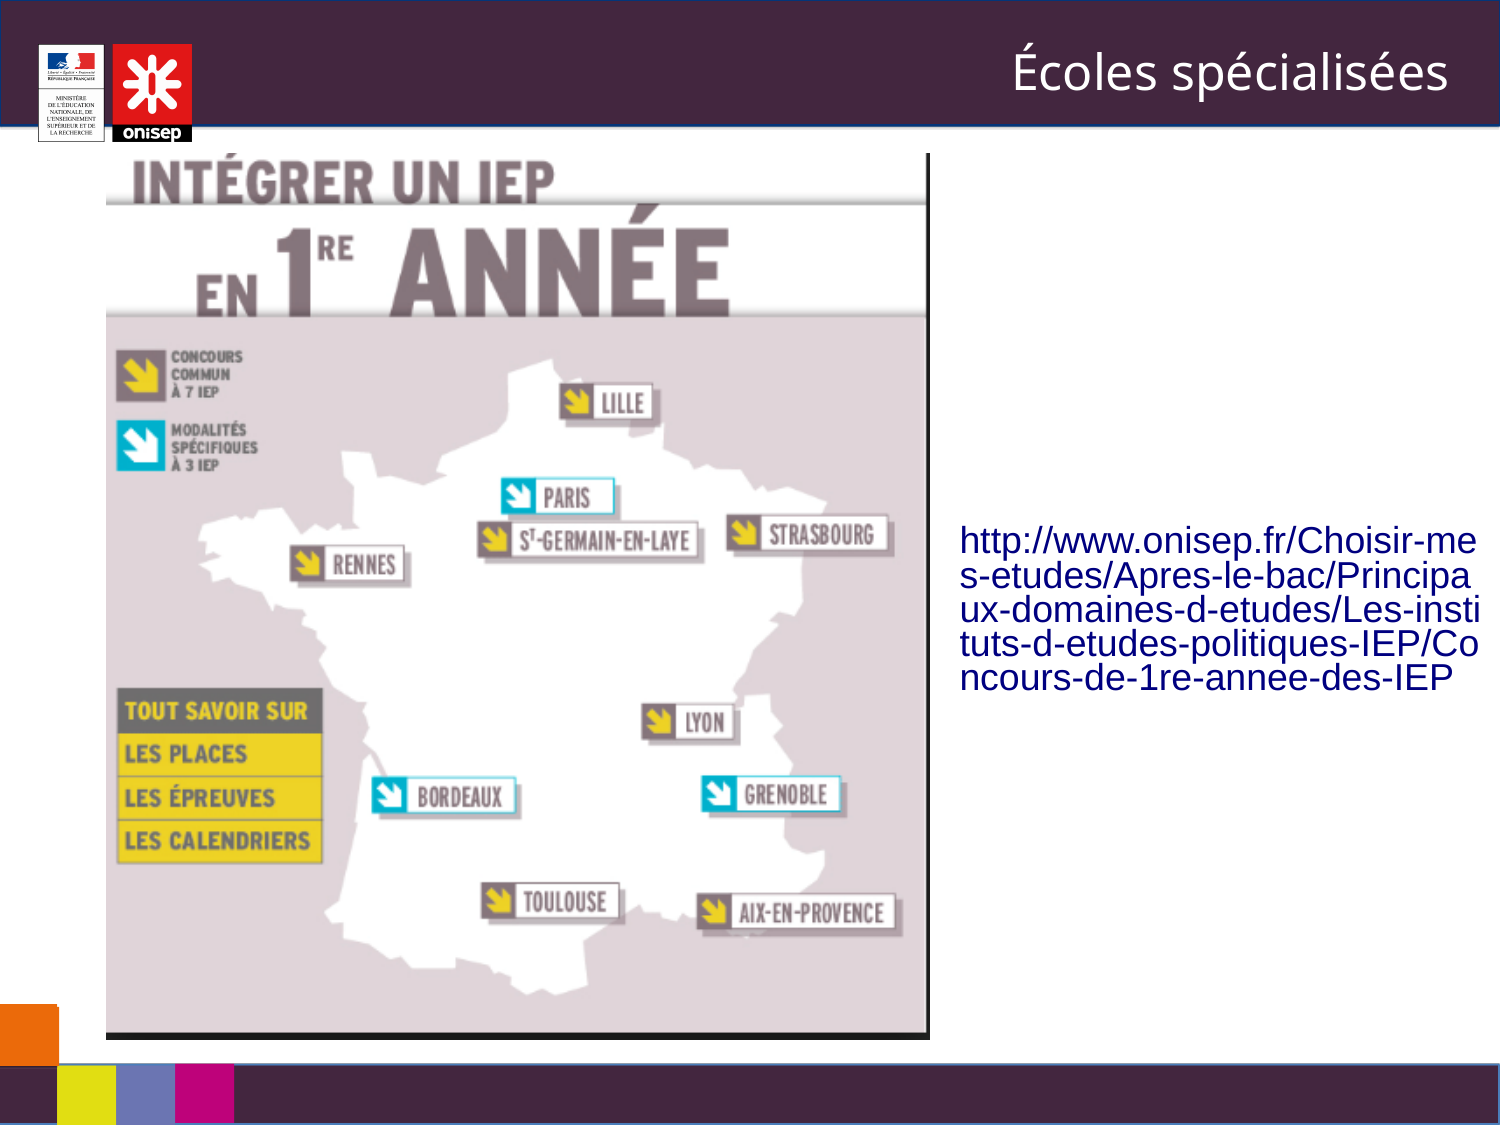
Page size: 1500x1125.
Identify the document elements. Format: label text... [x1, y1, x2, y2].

picture [0, 44, 1500, 142]
text_box [0, 1006, 60, 1066]
text_box [0, 0, 1500, 125]
text_box http://www.onisep.fr/Choisir-mes-etudes/Apres-le-bac/Principaux-domaines-d-etudes/Les-instituts-d-etudes-politiques-IEP/Concours-de-1re-annee-des-IEP [944, 512, 1500, 738]
picture [0, 153, 1500, 1125]
text_box Écoles spécialisées [386, 30, 1465, 111]
